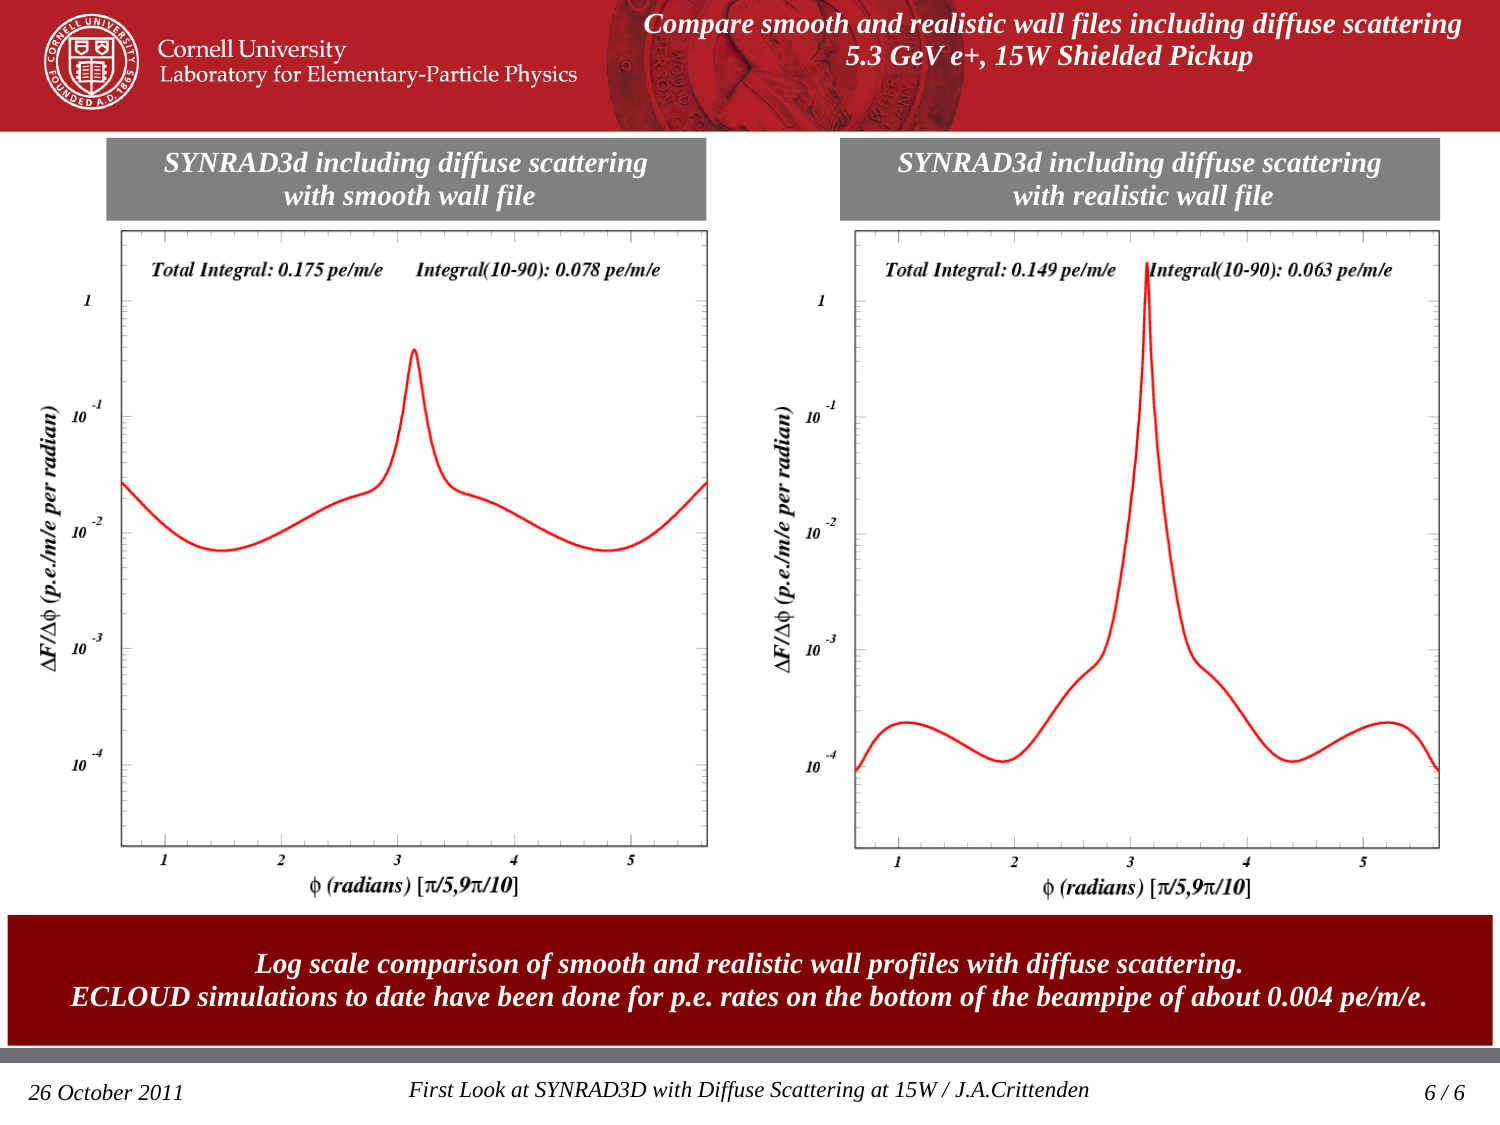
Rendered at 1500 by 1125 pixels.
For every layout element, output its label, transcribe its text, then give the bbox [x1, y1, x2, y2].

text_box SYNRAD3d including diffuse scattering with smooth wall file [106, 137, 707, 221]
picture [30, 227, 713, 904]
text_box Compare smooth and realistic wall files including diffuse scattering 5.3 GeV e+, 15W Shielded Pickup [600, 0, 1500, 113]
text_box SYNRAD3d including diffuse scattering with realistic wall file [840, 137, 1441, 221]
picture [0, 0, 1500, 132]
picture [763, 227, 1447, 904]
text_box Log scale comparison of smooth and realistic wall profiles with diffuse scattering. ECLOUD simulations to date have been done for p.e. rates on the bottom of the beampipe of about 0.004 pe/m/e. [7, 915, 1493, 1046]
